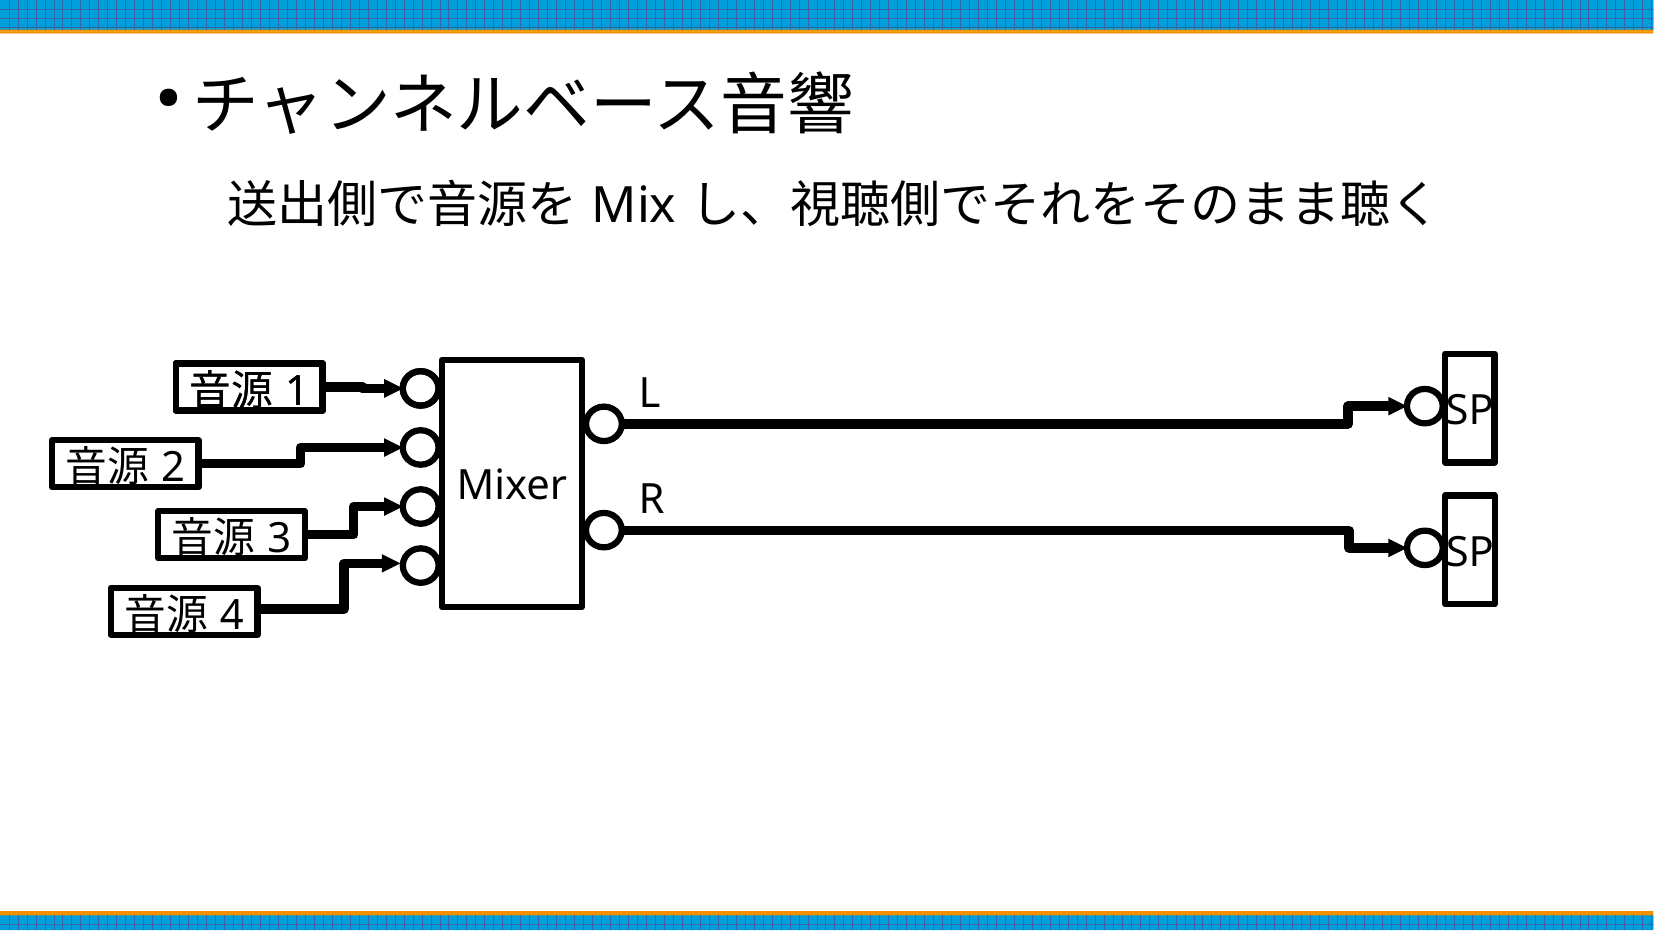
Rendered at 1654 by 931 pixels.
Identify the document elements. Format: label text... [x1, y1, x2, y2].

text_box チャンネルベース音響 送出側で音源をMixし、視聴側でそれをそのまま聴く [150, 53, 1499, 221]
text_box SP [1445, 353, 1495, 463]
text_box 音源4 [110, 587, 258, 635]
text_box 音源3 [158, 511, 305, 559]
text_box Mixer [442, 359, 582, 608]
text_box SP [1445, 495, 1495, 605]
text_box 音源2 [51, 440, 199, 488]
text_box L [632, 364, 670, 418]
text_box 音源1 [175, 363, 323, 411]
text_box R [632, 470, 670, 525]
